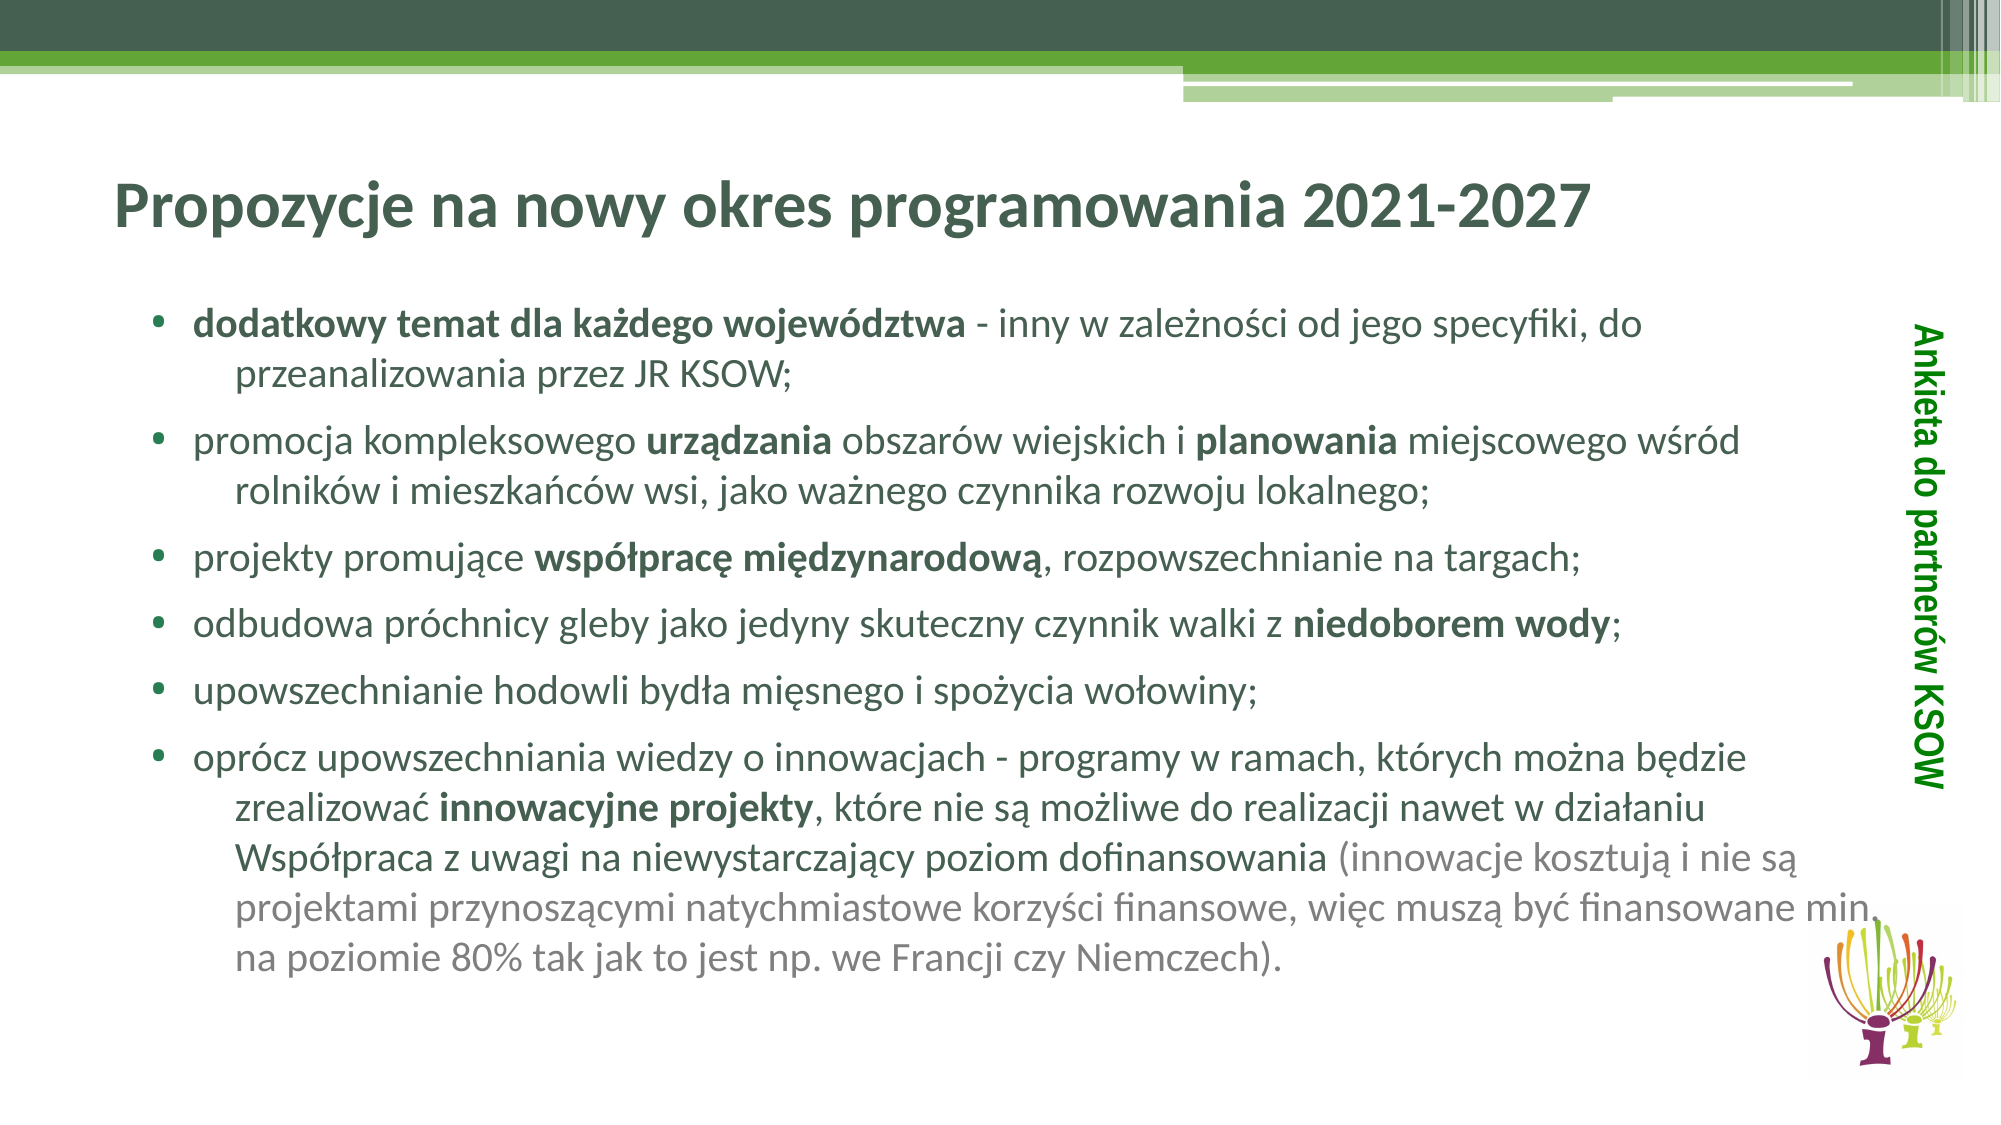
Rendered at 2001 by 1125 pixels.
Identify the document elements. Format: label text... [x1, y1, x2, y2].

title Propozycje na nowy okres programowania 2021-2027 [99, 113, 1898, 288]
picture [1900, 1001, 1965, 1082]
text_box Ankieta do partnerów KSOW [1898, 113, 1965, 1001]
list dodatkowy temat dla każdego województwa - inny w zależności od jego specyfiki, do przeanalizowania przez JR KSOW; promocja kompleksowego urządzania obszarów wiejskich i planowania miejscowego wśród rolników i mieszkańców wsi, jako ważnego czynnika rozwoju lokalnego; projekty promujące współpracę międzynarodową, rozpowszechnianie na targach; odbudowa próchnicy gleby jako jedyny skuteczny czynnik walki z niedoborem wody; upowszechnianie hodowli bydła mięsnego i spożycia wołowiny; oprócz upowszechniania wiedzy o innowacjach - programy w ramach, których można będzie zrealizować innowacyjne projekty, które nie są możliwe do realizacji nawet w działaniu Współpraca z uwagi na niewystarczający poziom dofinansowania (innowacje kosztują i nie są projektami przynoszącymi natychmiastowe korzyści finansowe, więc muszą być finansowane min. na poziomie 80% tak jak to jest np. we Francji czy Niemczech). [99, 288, 1900, 1082]
